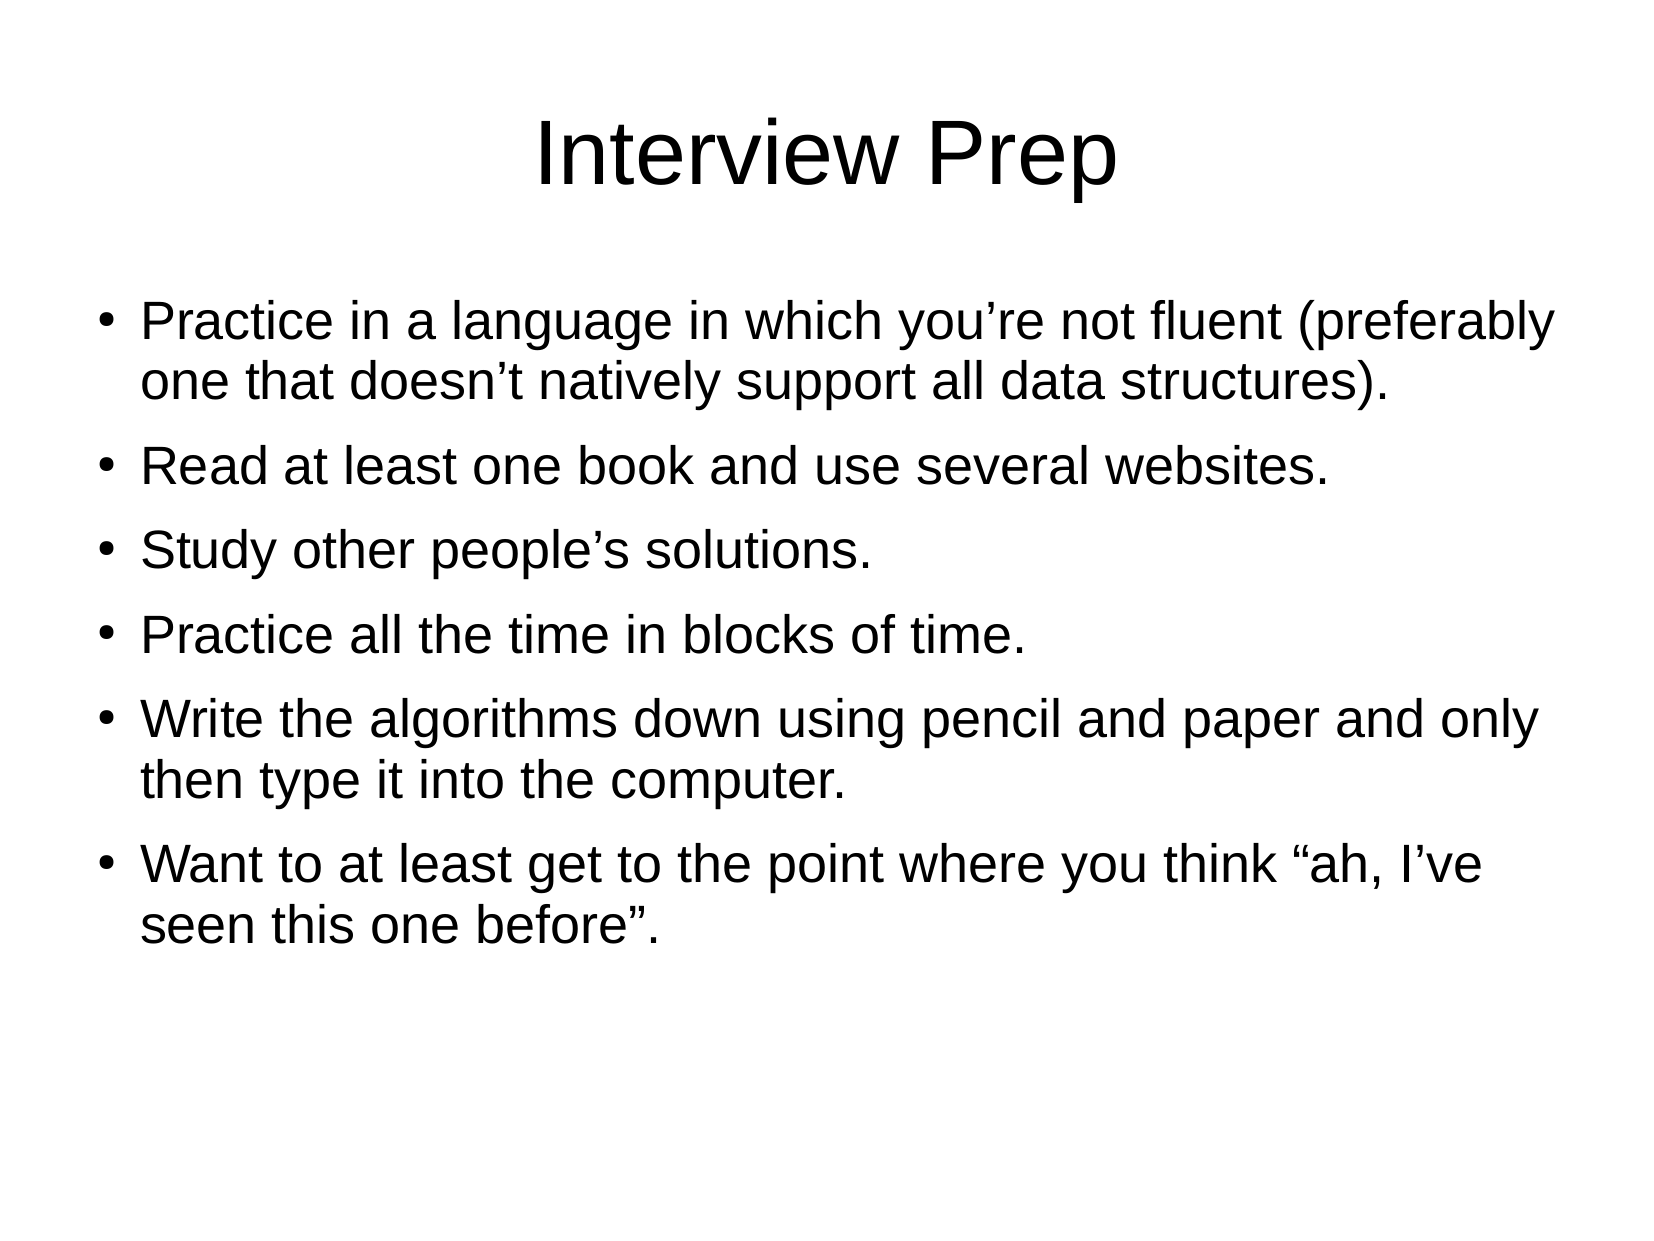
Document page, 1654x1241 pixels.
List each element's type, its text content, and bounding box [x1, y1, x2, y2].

title Interview Prep [82, 49, 1571, 257]
list Practice in a language in which you’re not fluent (preferably one that doesn’t natively support all data structures). Read at least one book and use several websites. Study other people’s solutions. Practice all the time in blocks of time. Write the algorithms down using pencil and paper and only then type it into the computer. Want to at least get to the point where you think “ah, I’ve seen this one before”. [82, 290, 1571, 1010]
